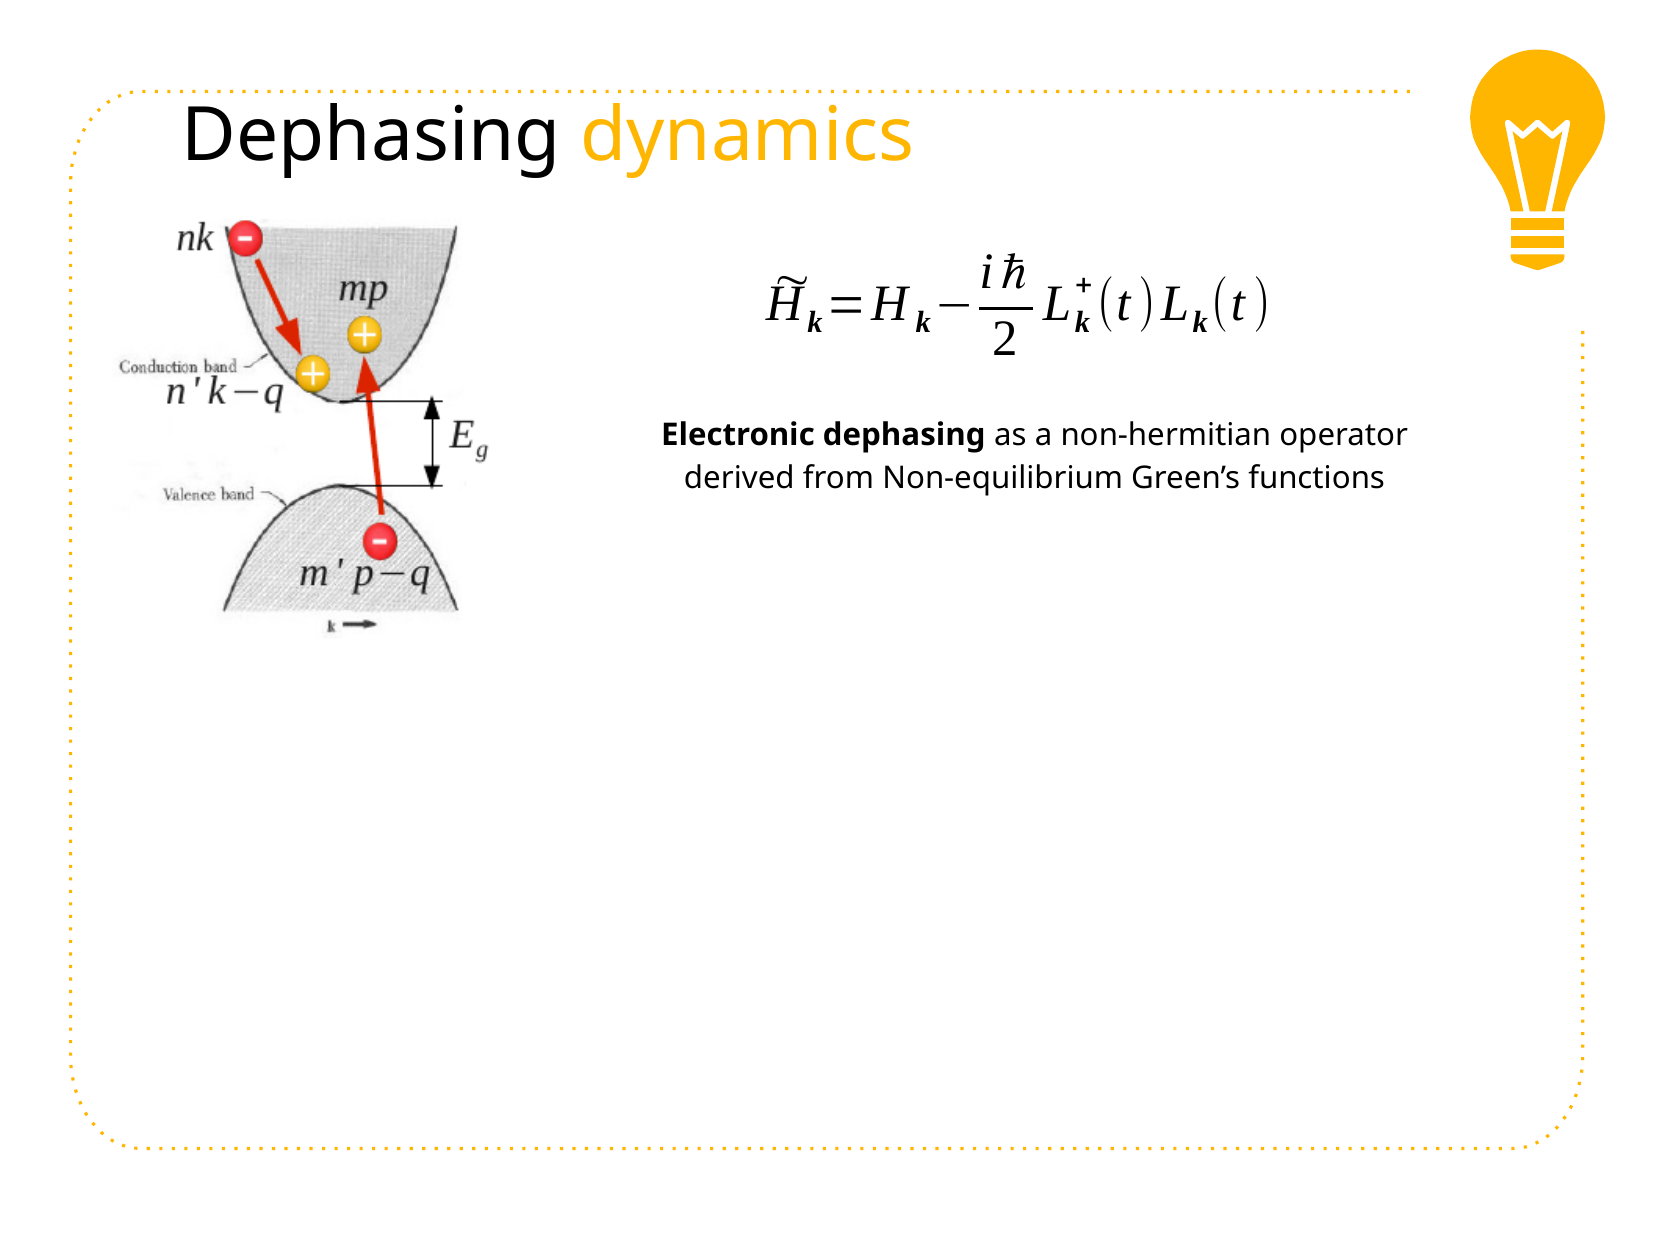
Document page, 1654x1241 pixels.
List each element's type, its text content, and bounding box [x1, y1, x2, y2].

chart [750, 240, 1282, 368]
text_box [1511, 236, 1564, 248]
text_box [1510, 254, 1565, 271]
text_box [1511, 218, 1564, 230]
text_box [1470, 49, 1606, 212]
text_box [1512, 127, 1563, 212]
picture [105, 216, 526, 646]
text_box Electronic dephasing as a non-hermitian operator derived from Non-equilibrium Green’s functions [600, 405, 1471, 499]
title Dephasing dynamics [166, 70, 1409, 196]
